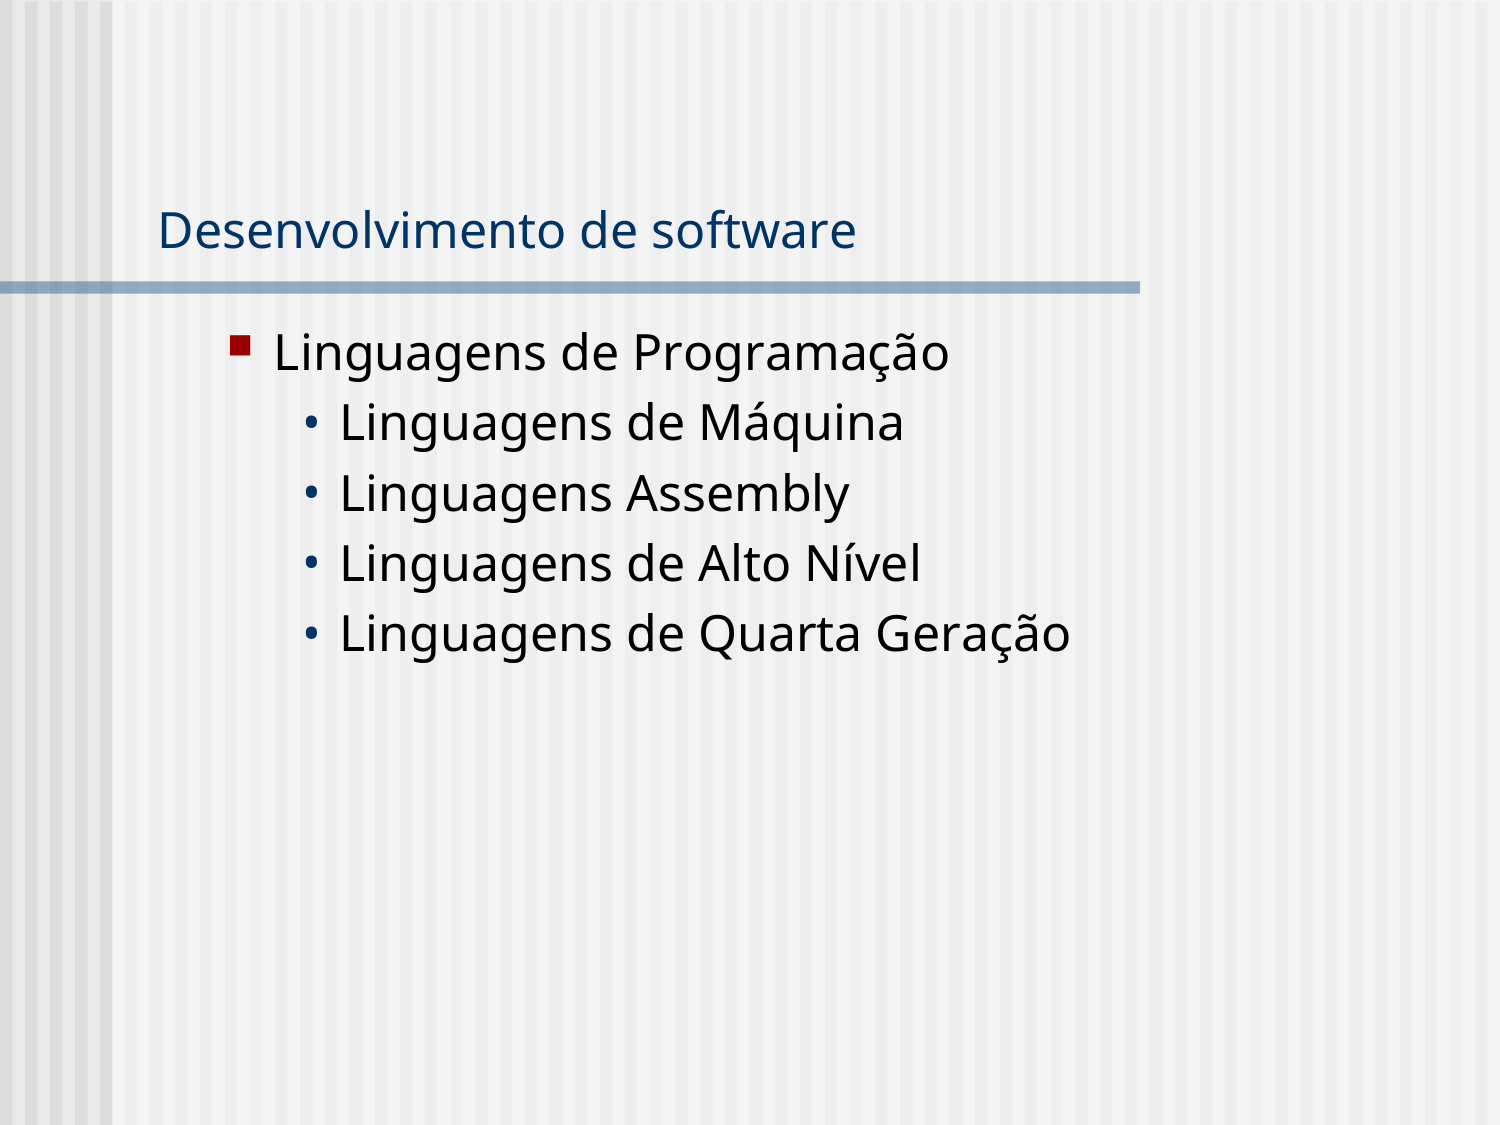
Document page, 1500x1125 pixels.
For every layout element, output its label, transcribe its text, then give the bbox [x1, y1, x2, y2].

title Desenvolvimento de software [142, 141, 1482, 267]
list Linguagens de Programação Linguagens de Máquina Linguagens Assembly Linguagens de Alto Nível Linguagens de Quarta Geração [137, 312, 1400, 1025]
